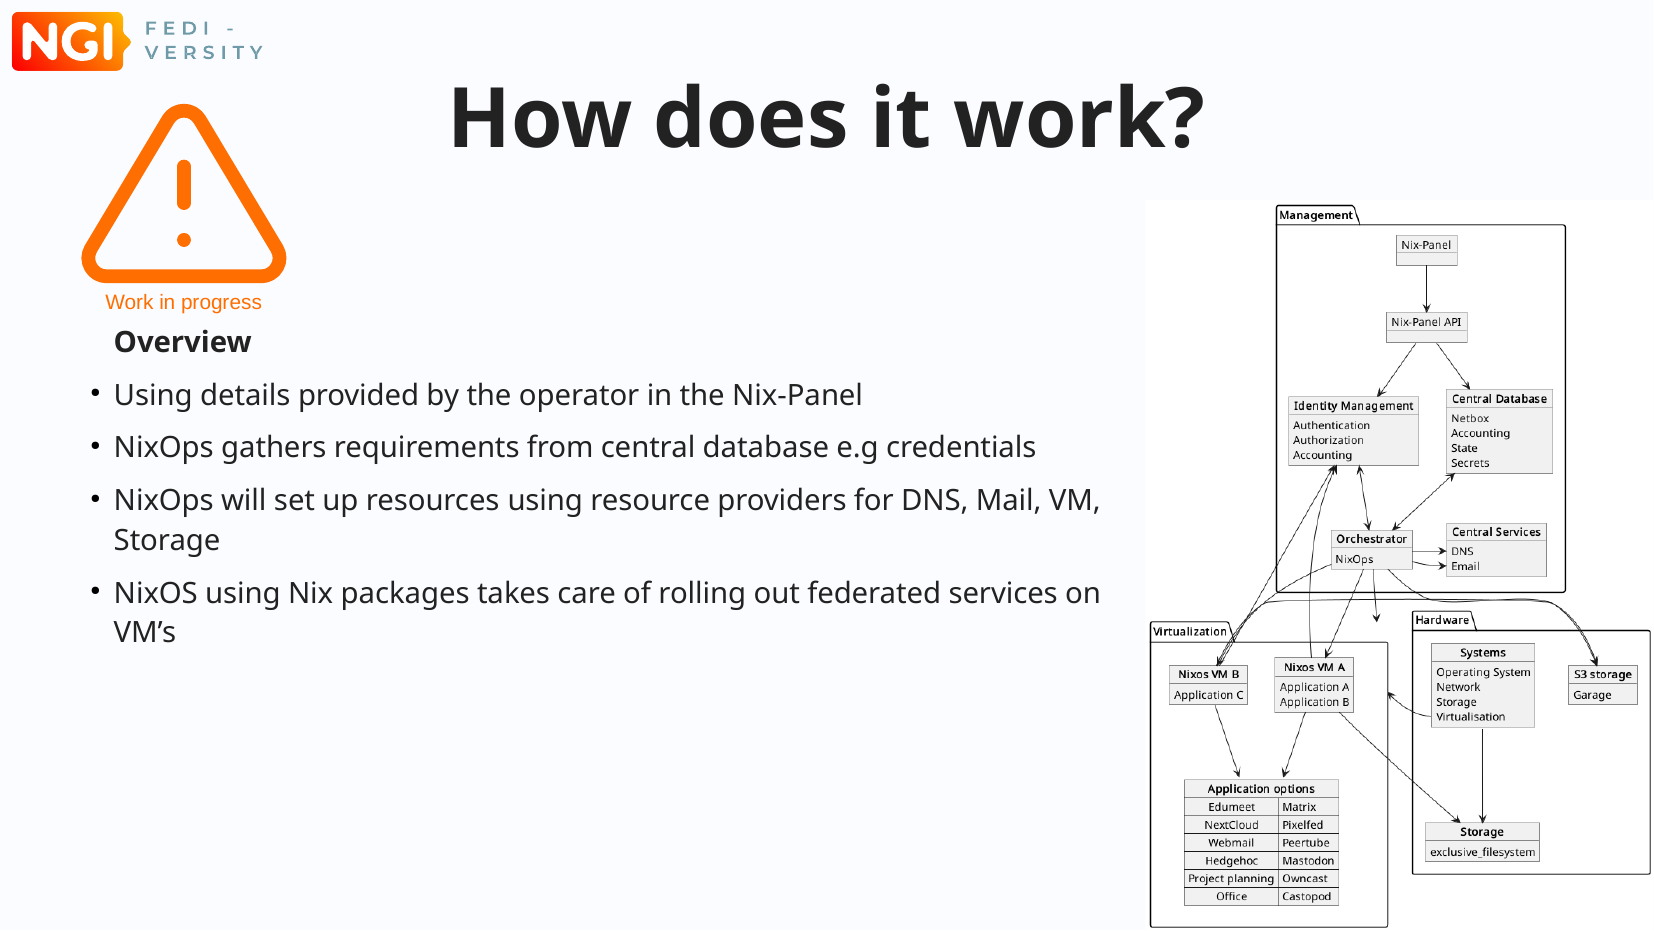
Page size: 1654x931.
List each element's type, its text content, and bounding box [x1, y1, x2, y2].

list Overview Using details provided by the operator in the Nix-Panel NixOps gathers requirements from central database e.g credentials NixOps will set up resources using resource providers for DNS, Mail, VM, Storage NixOS using Nix packages takes care of rolling out federated services on VM’s [82, 321, 1123, 654]
text_box Work in progress [90, 283, 278, 321]
picture [1145, 200, 1654, 931]
picture [72, 82, 296, 306]
title How does it work? [82, 37, 1571, 193]
